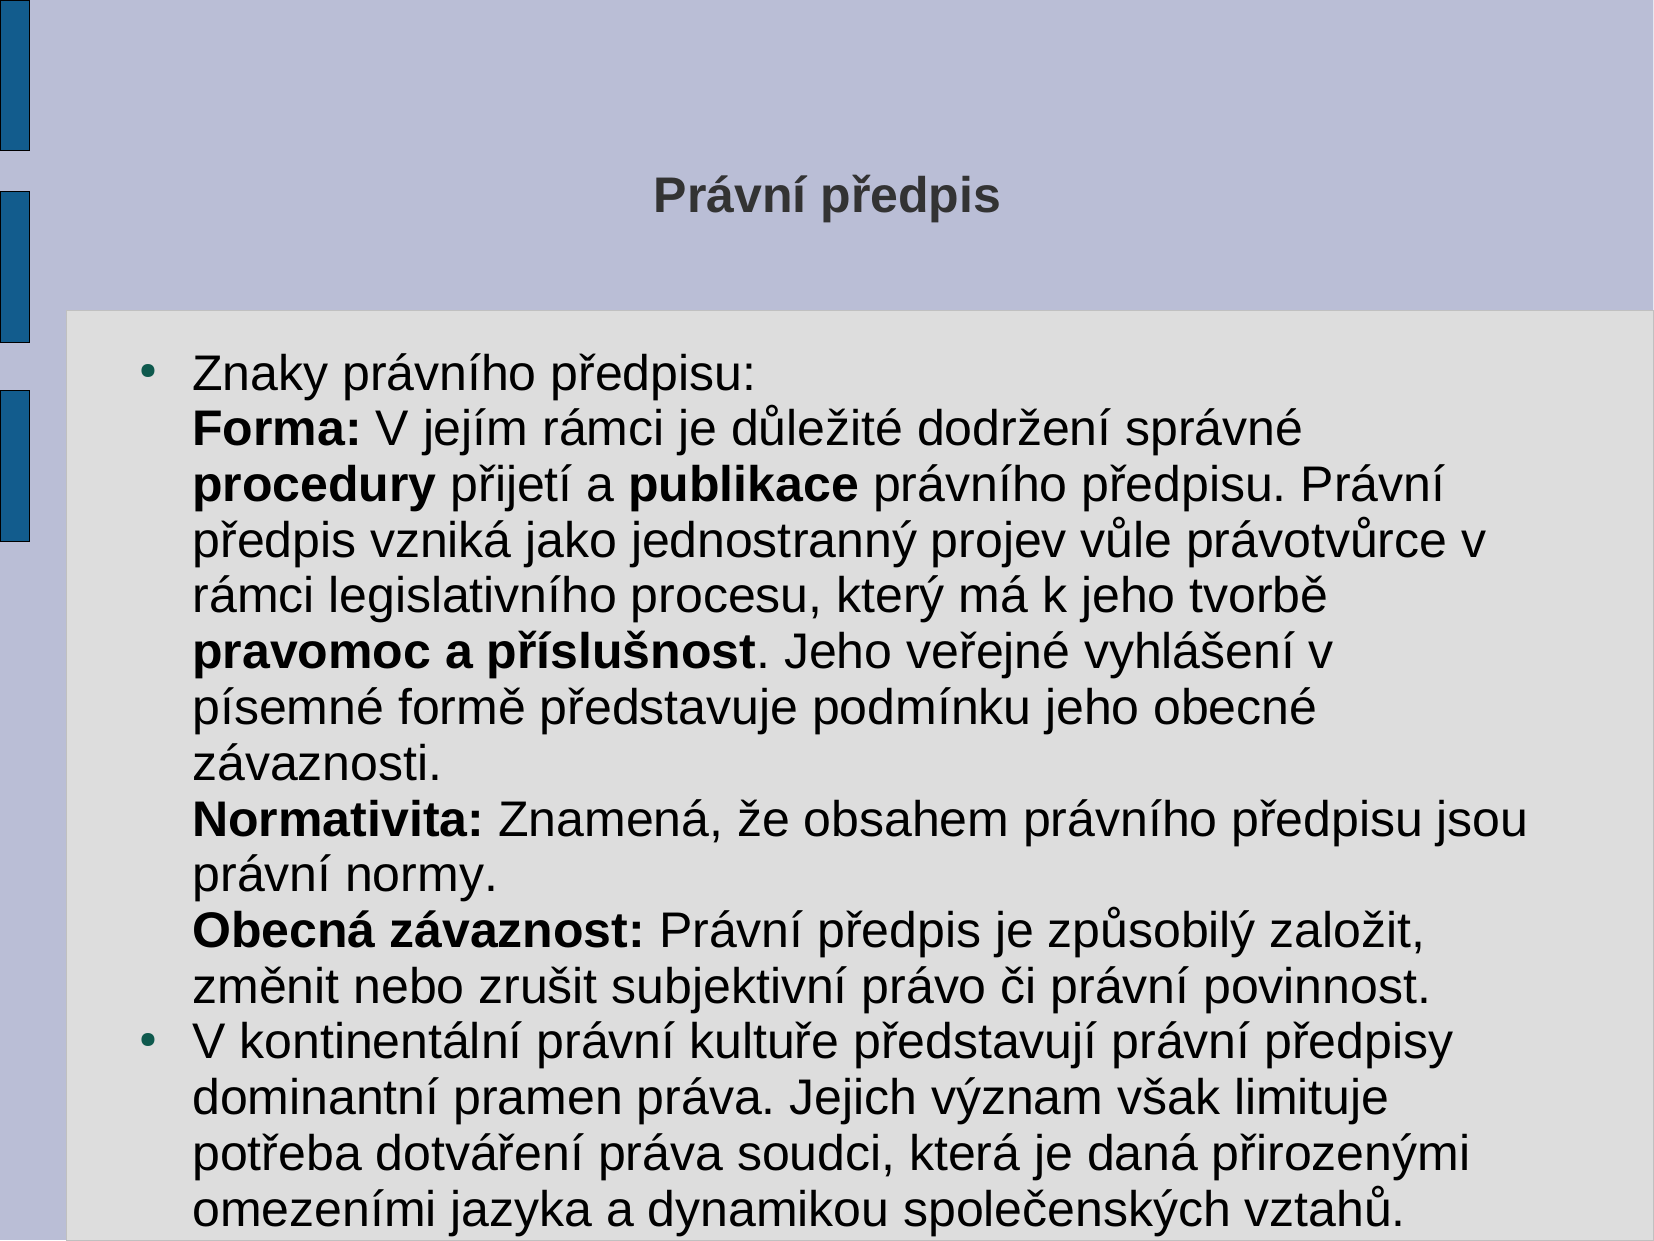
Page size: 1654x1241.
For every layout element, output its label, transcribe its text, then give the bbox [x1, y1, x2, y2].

list Znaky právního předpisu: Forma: V jejím rámci je důležité dodržení správné procedury přijetí a publikace právního předpisu. Právní předpis vzniká jako jednostranný projev vůle právotvůrce v rámci legislativního procesu, který má k jeho tvorbě pravomoc a příslušnost. Jeho veřejné vyhlášení v písemné formě představuje podmínku jeho obecné závaznosti. Normativita: Znamená, že obsahem právního předpisu jsou právní normy. Obecná závaznost: Právní předpis je způsobilý založit, změnit nebo zrušit subjektivní právo či právní povinnost. V kontinentální právní kultuře představují právní předpisy dominantní pramen práva. Jejich význam však limituje potřeba dotváření práva soudci, která je daná přirozenými omezeními jazyka a dynamikou společenských vztahů. [121, 344, 1534, 1241]
title Právní předpis [121, 91, 1534, 299]
